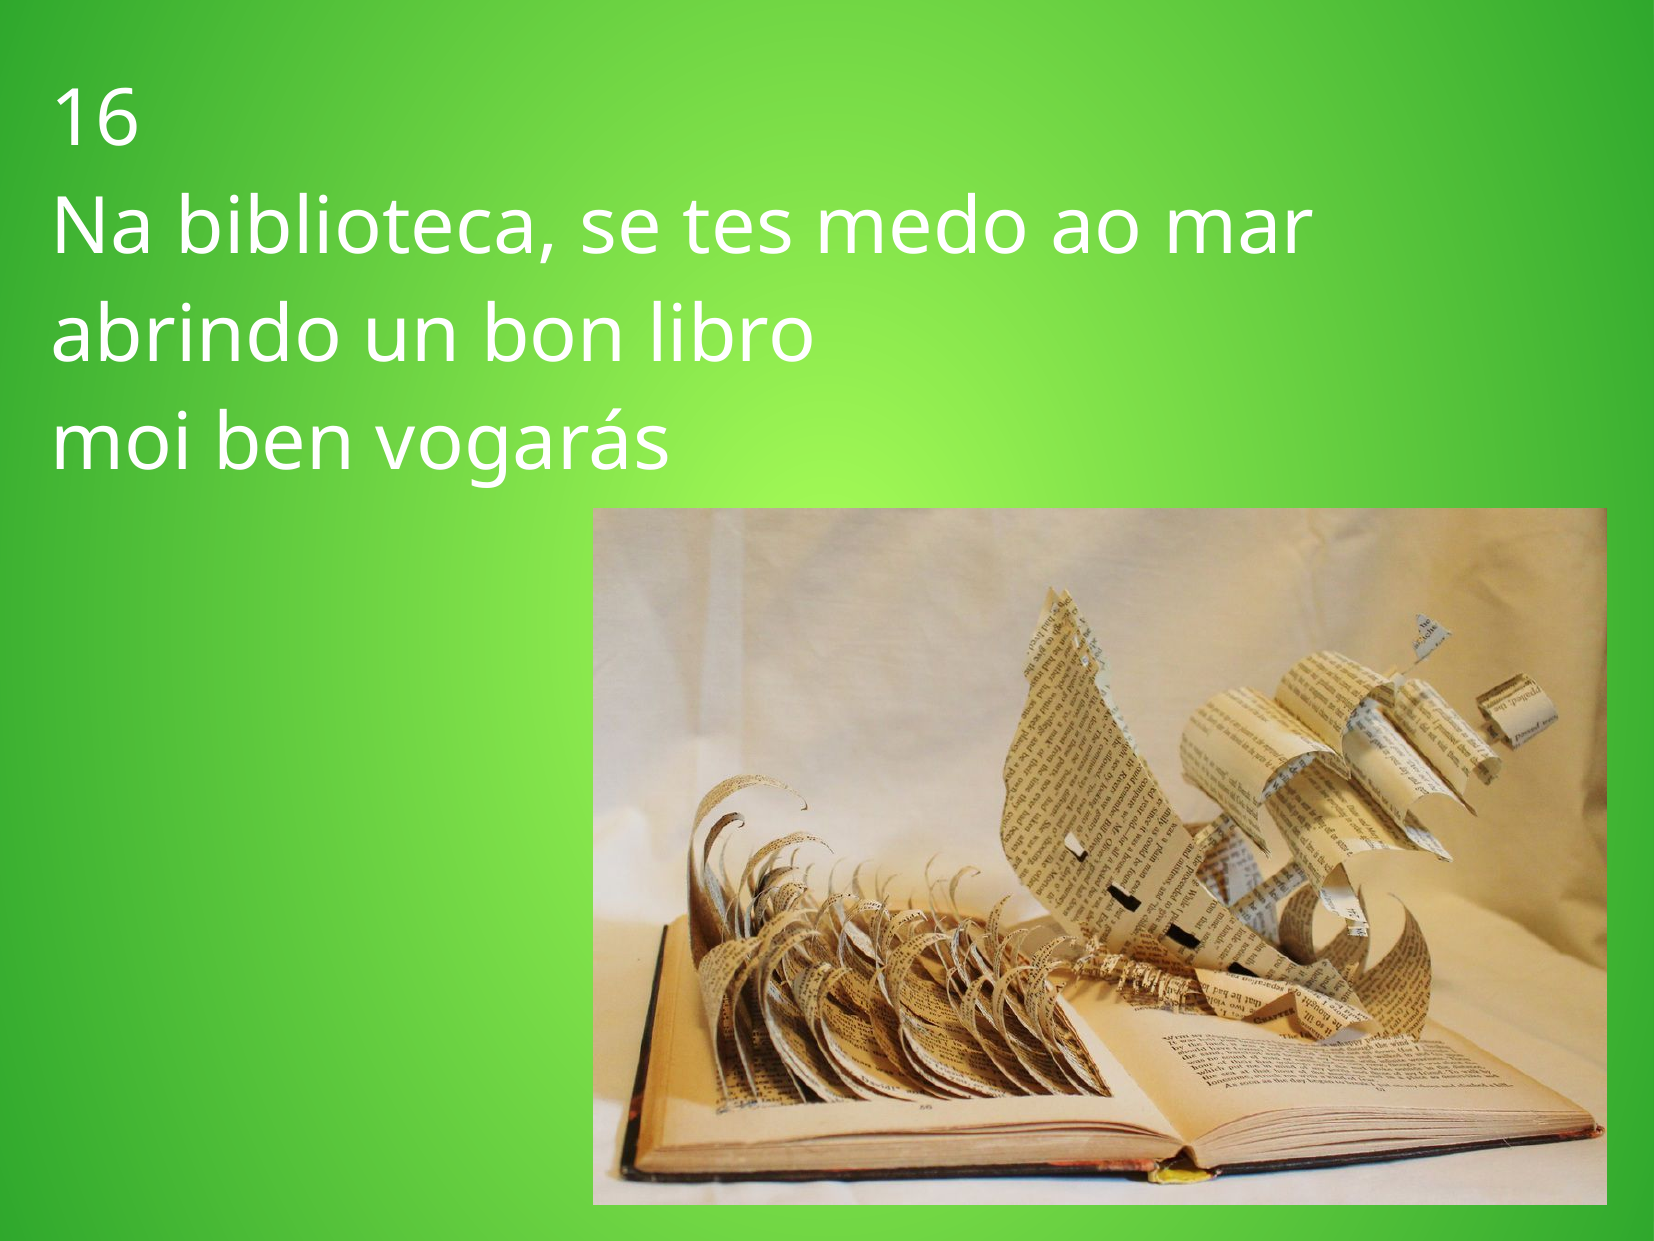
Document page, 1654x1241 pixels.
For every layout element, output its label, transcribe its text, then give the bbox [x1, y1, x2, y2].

picture [593, 508, 1607, 1205]
text_box 16 Na biblioteca, se tes medo ao mar abrindo un bon libro moi ben vogarás [35, 53, 1654, 509]
